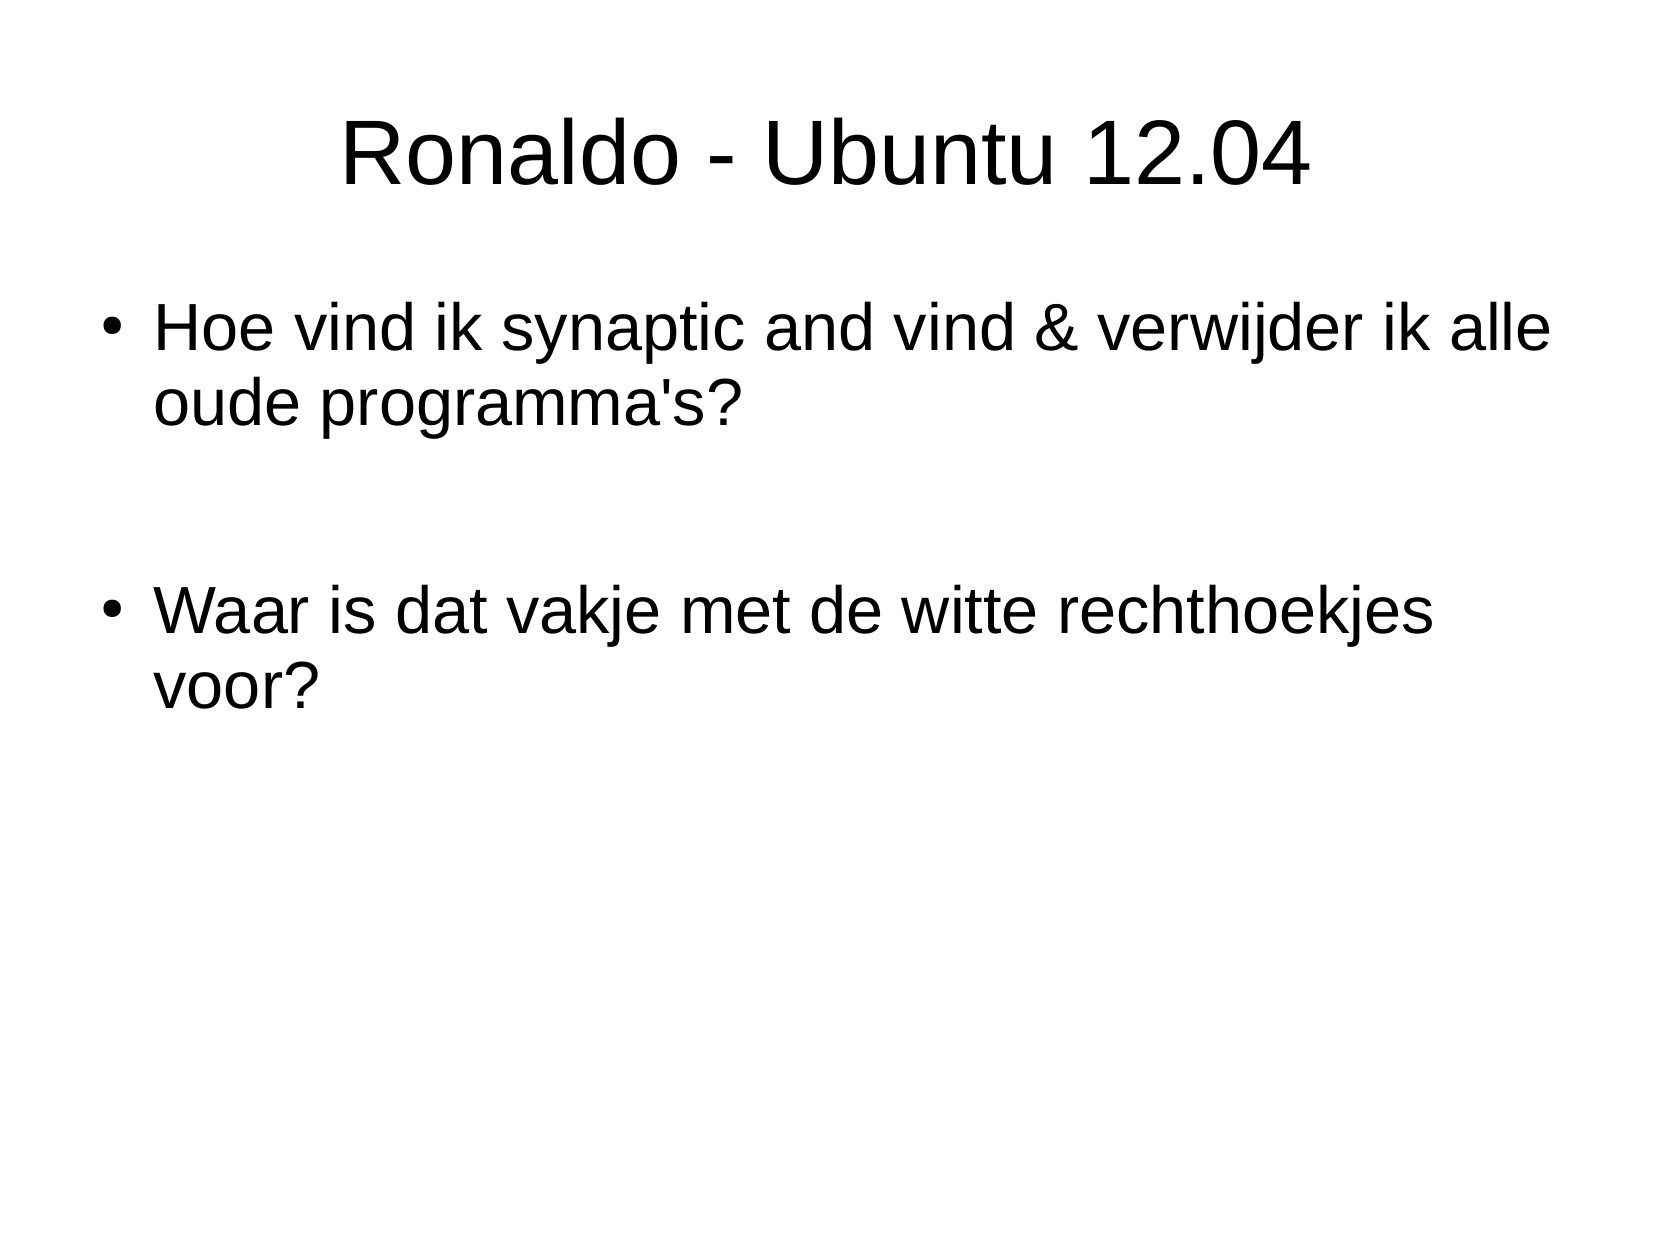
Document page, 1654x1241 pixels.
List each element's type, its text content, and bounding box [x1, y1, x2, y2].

list Hoe vind ik synaptic and vind & verwijder ik alle oude programma's? Waar is dat vakje met de witte rechthoekjes voor? [82, 290, 1571, 1010]
title Ronaldo - Ubuntu 12.04 [82, 49, 1571, 257]
